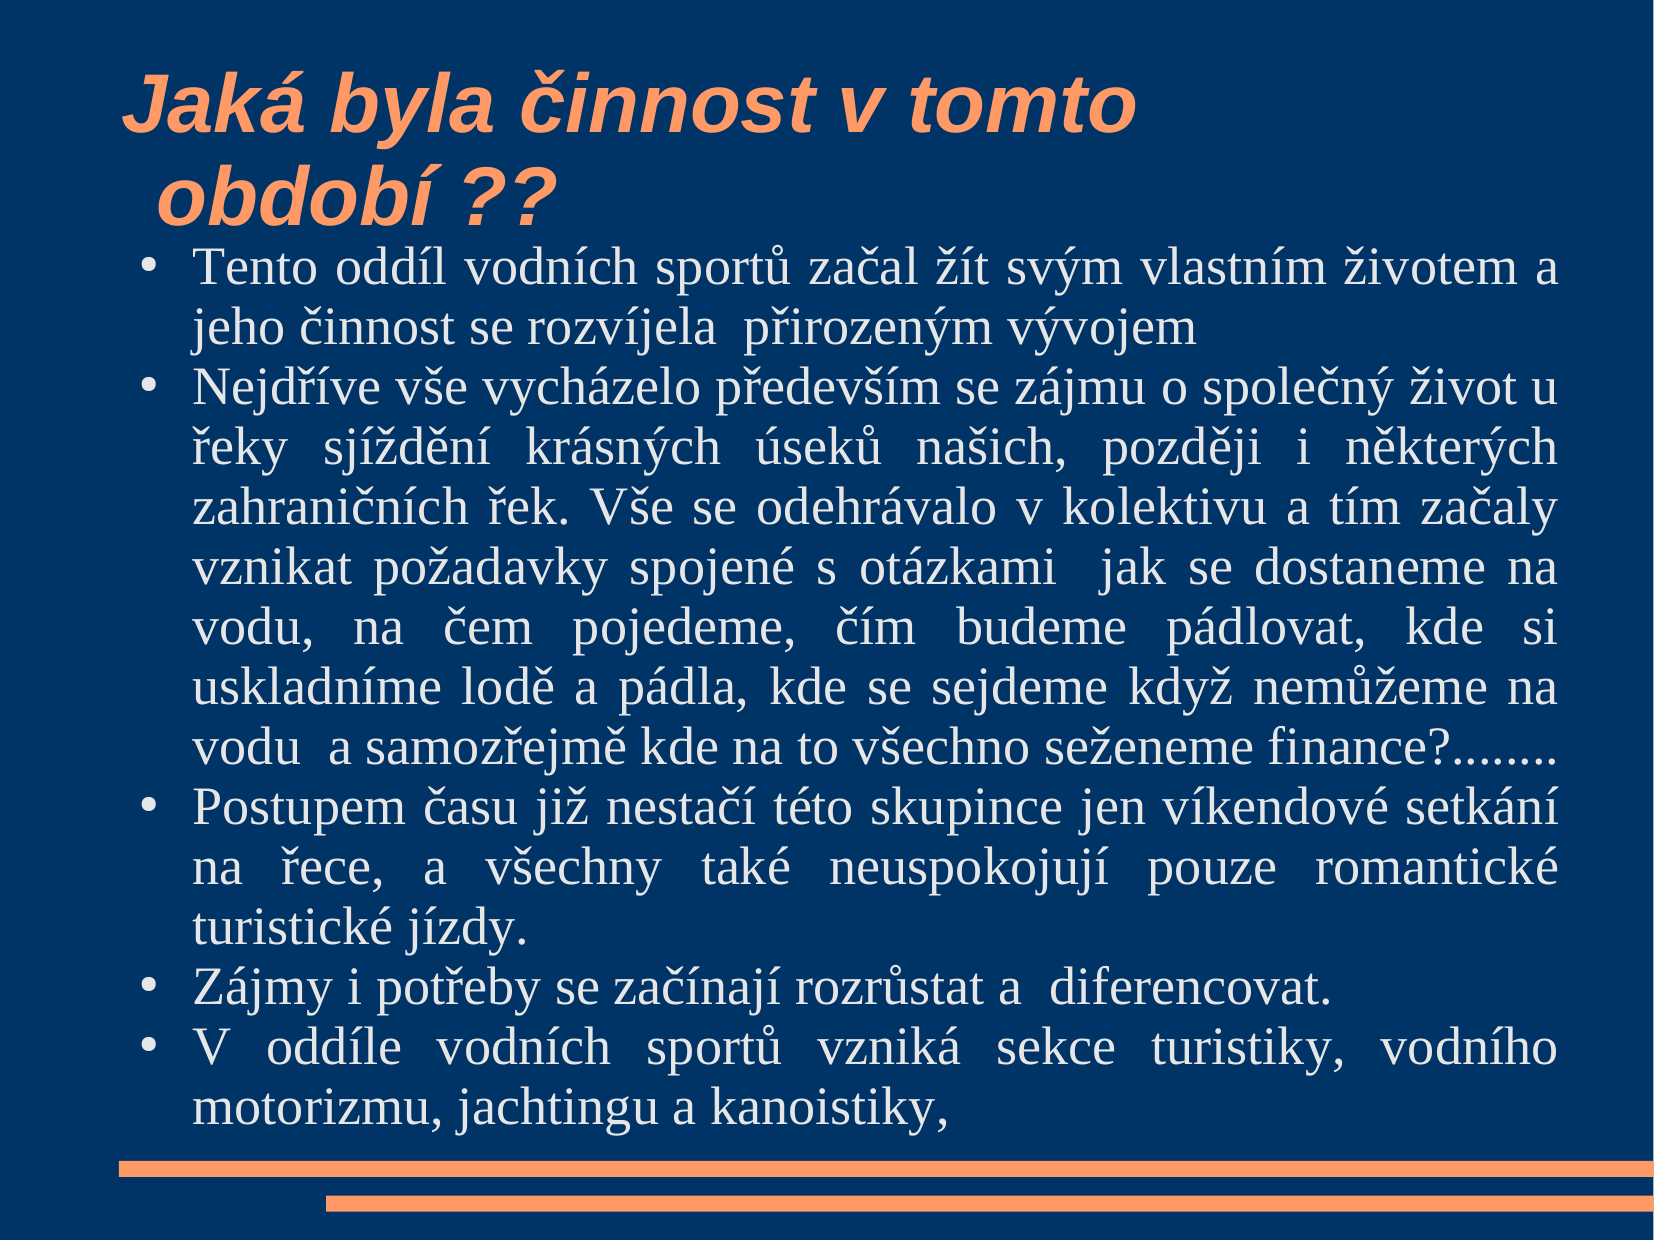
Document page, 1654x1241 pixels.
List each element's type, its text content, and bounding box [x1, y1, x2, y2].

list Tento oddíl vodních sportů začal žít svým vlastním životem a jeho činnost se rozvíjela přirozeným vývojem Nejdříve vše vycházelo především se zájmu o společný život u řeky sjíždění krásných úseků našich, později i některých zahraničních řek. Vše se odehrávalo v kolektivu a tím začaly vznikat požadavky spojené s otázkami jak se dostaneme na vodu, na čem pojedeme, čím budeme pádlovat, kde si uskladníme lodě a pádla, kde se sejdeme když nemůžeme na vodu a samozřejmě kde na to všechno seženeme finance?........ Postupem času již nestačí této skupince jen víkendové setkání na řece, a všechny také neuspokojují pouze romantické turistické jízdy. Zájmy i potřeby se začínají rozrůstat a diferencovat. V oddíle vodních sportů vzniká sekce turistiky, vodního motorizmu, jachtingu a kanoistiky, [121, 236, 1561, 1177]
title Jaká byla činnost v tomto období ?? [121, 46, 1534, 236]
